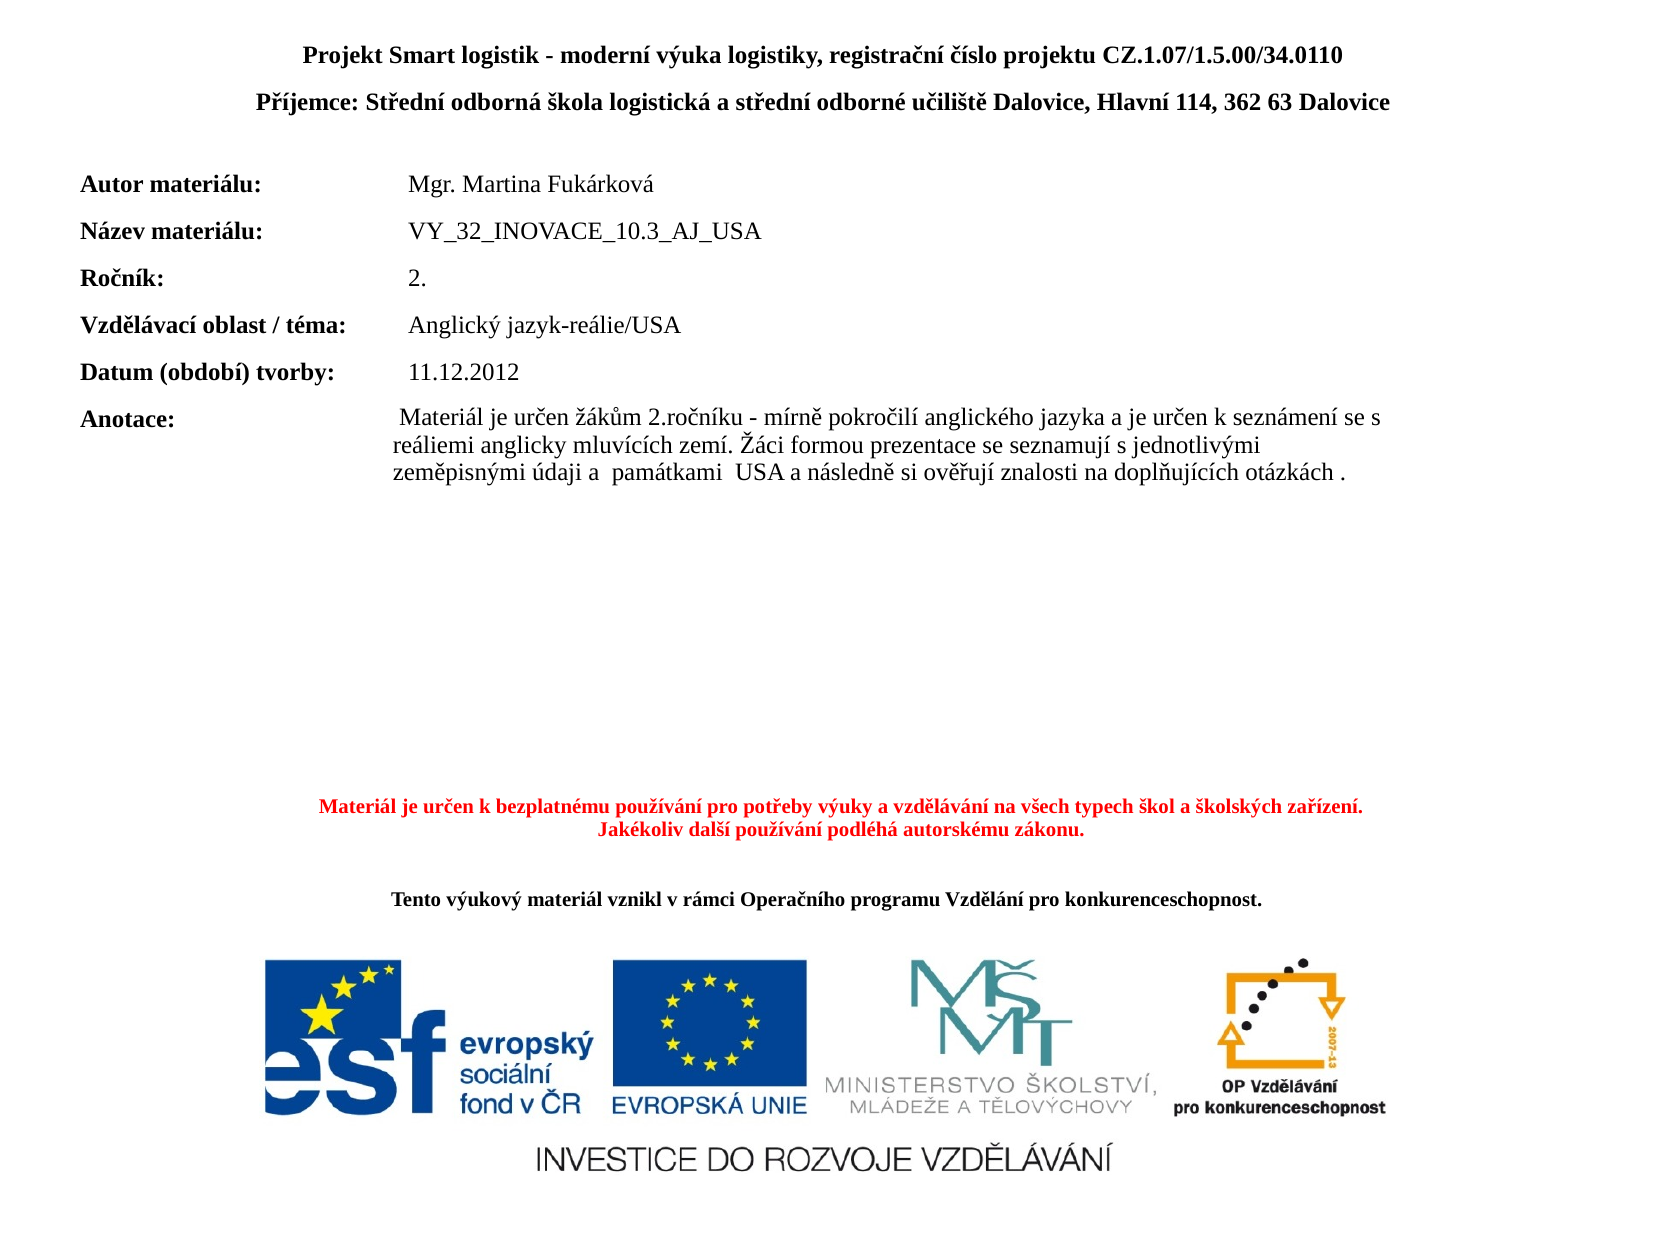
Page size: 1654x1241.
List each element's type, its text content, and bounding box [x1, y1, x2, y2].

text_box Anotace: [65, 397, 218, 441]
text_box Datum (období) tvorby: [65, 350, 359, 394]
text_box Projekt Smart logistik - moderní výuka logistiky, registrační číslo projektu CZ.1.07/1.5.00/34.0110 [287, 34, 1366, 78]
text_box Tento výukový materiál vznikl v rámci Operačního programu Vzdělání pro konkurenceschopnost. [142, 880, 1511, 920]
text_box 11.12.2012 [393, 350, 542, 394]
text_box Ročník: [65, 256, 183, 301]
text_box Materiál je určen žákům 2.ročníku - mírně pokročilí anglického jazyka a je určen k seznámení se s reáliemi anglicky mluvících zemí. Žáci formou prezentace se seznamují s jednotlivými zeměpisnými údaji a památkami USA a následně si ověřují znalosti na doplňujících otázkách . [378, 396, 1406, 494]
text_box Příjemce: Střední odborná škola logistická a střední odborné učiliště Dalovice, Hlavní 114, 362 63 Dalovice [240, 80, 1432, 125]
text_box Vzdělávací oblast / téma: [65, 303, 370, 347]
text_box Autor materiálu: [65, 162, 393, 207]
text_box 2. [393, 256, 542, 301]
text_box Mgr. Martina Fukárková [393, 162, 683, 207]
text_box Materiál je určen k bezplatnému používání pro potřeby výuky a vzdělávání na všech typech škol a školských zařízení. Jakékoliv další používání podléhá autorskému zákonu. [0, 787, 1654, 849]
picture [259, 957, 1394, 1176]
text_box VY_32_INOVACE_10.3_AJ_USA [393, 209, 1448, 254]
text_box Název materiálu: [65, 209, 376, 254]
text_box Anglický jazyk-reálie/USA [393, 303, 1460, 347]
